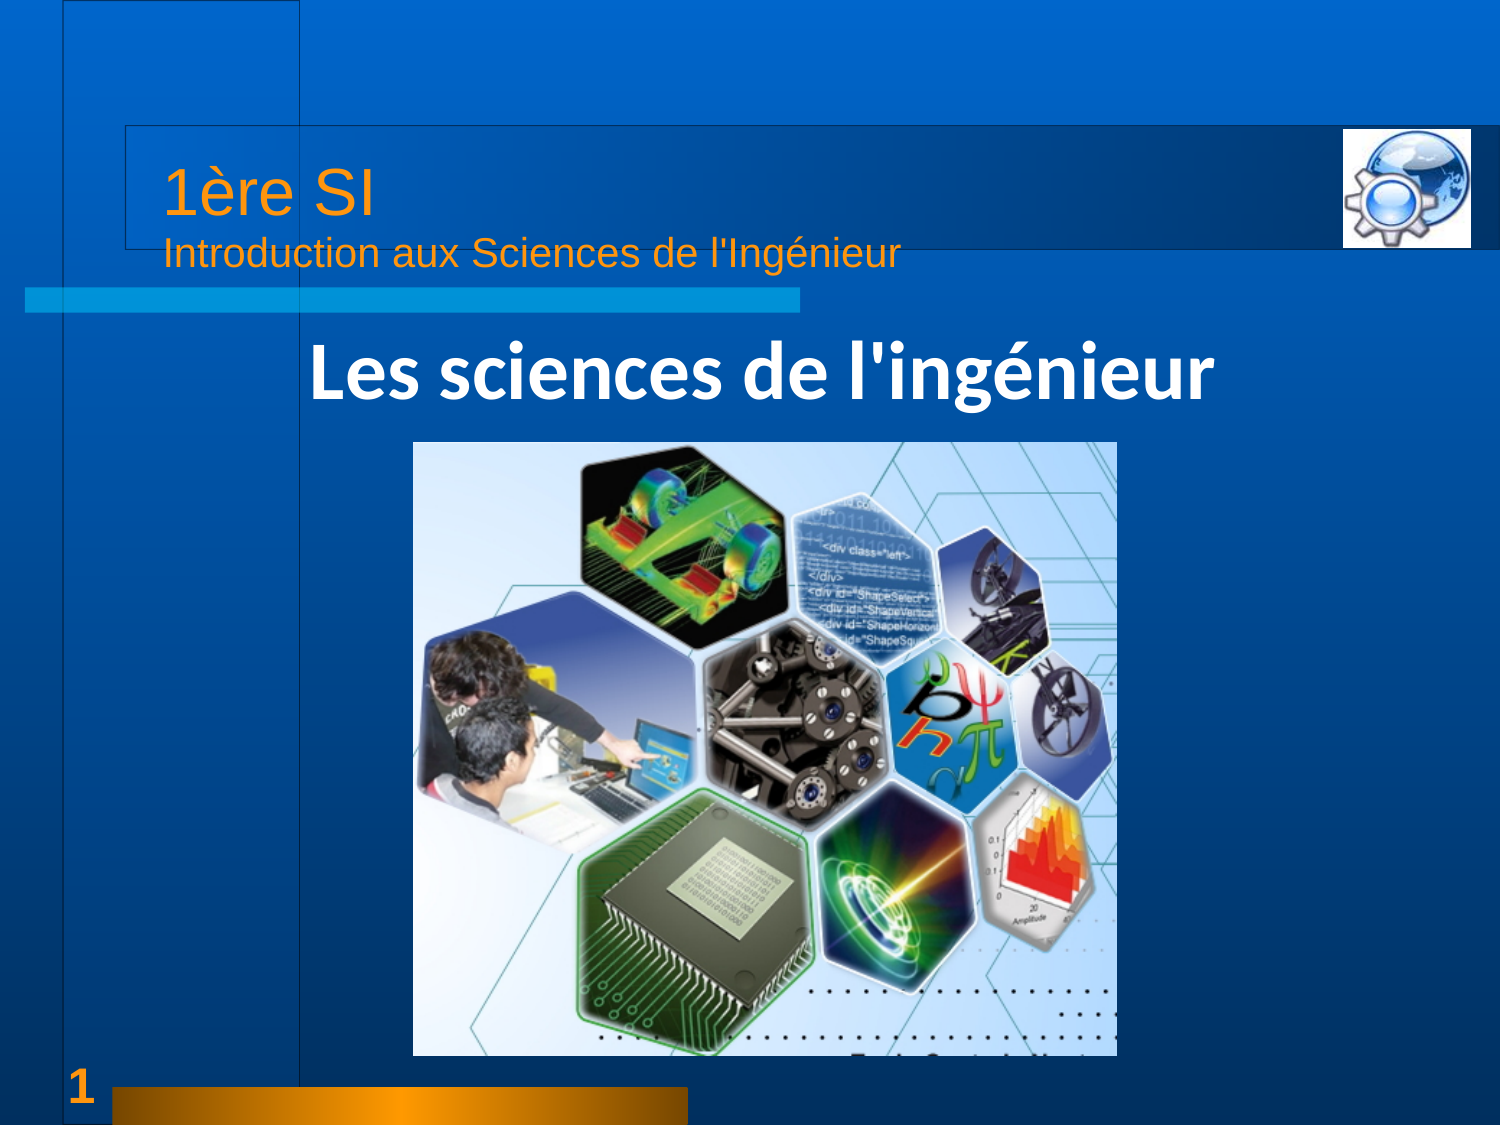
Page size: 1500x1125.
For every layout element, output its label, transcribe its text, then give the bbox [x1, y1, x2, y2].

picture [1343, 129, 1471, 248]
text_box Les sciences de l'ingénieur [295, 330, 1500, 650]
picture [413, 650, 1117, 1056]
